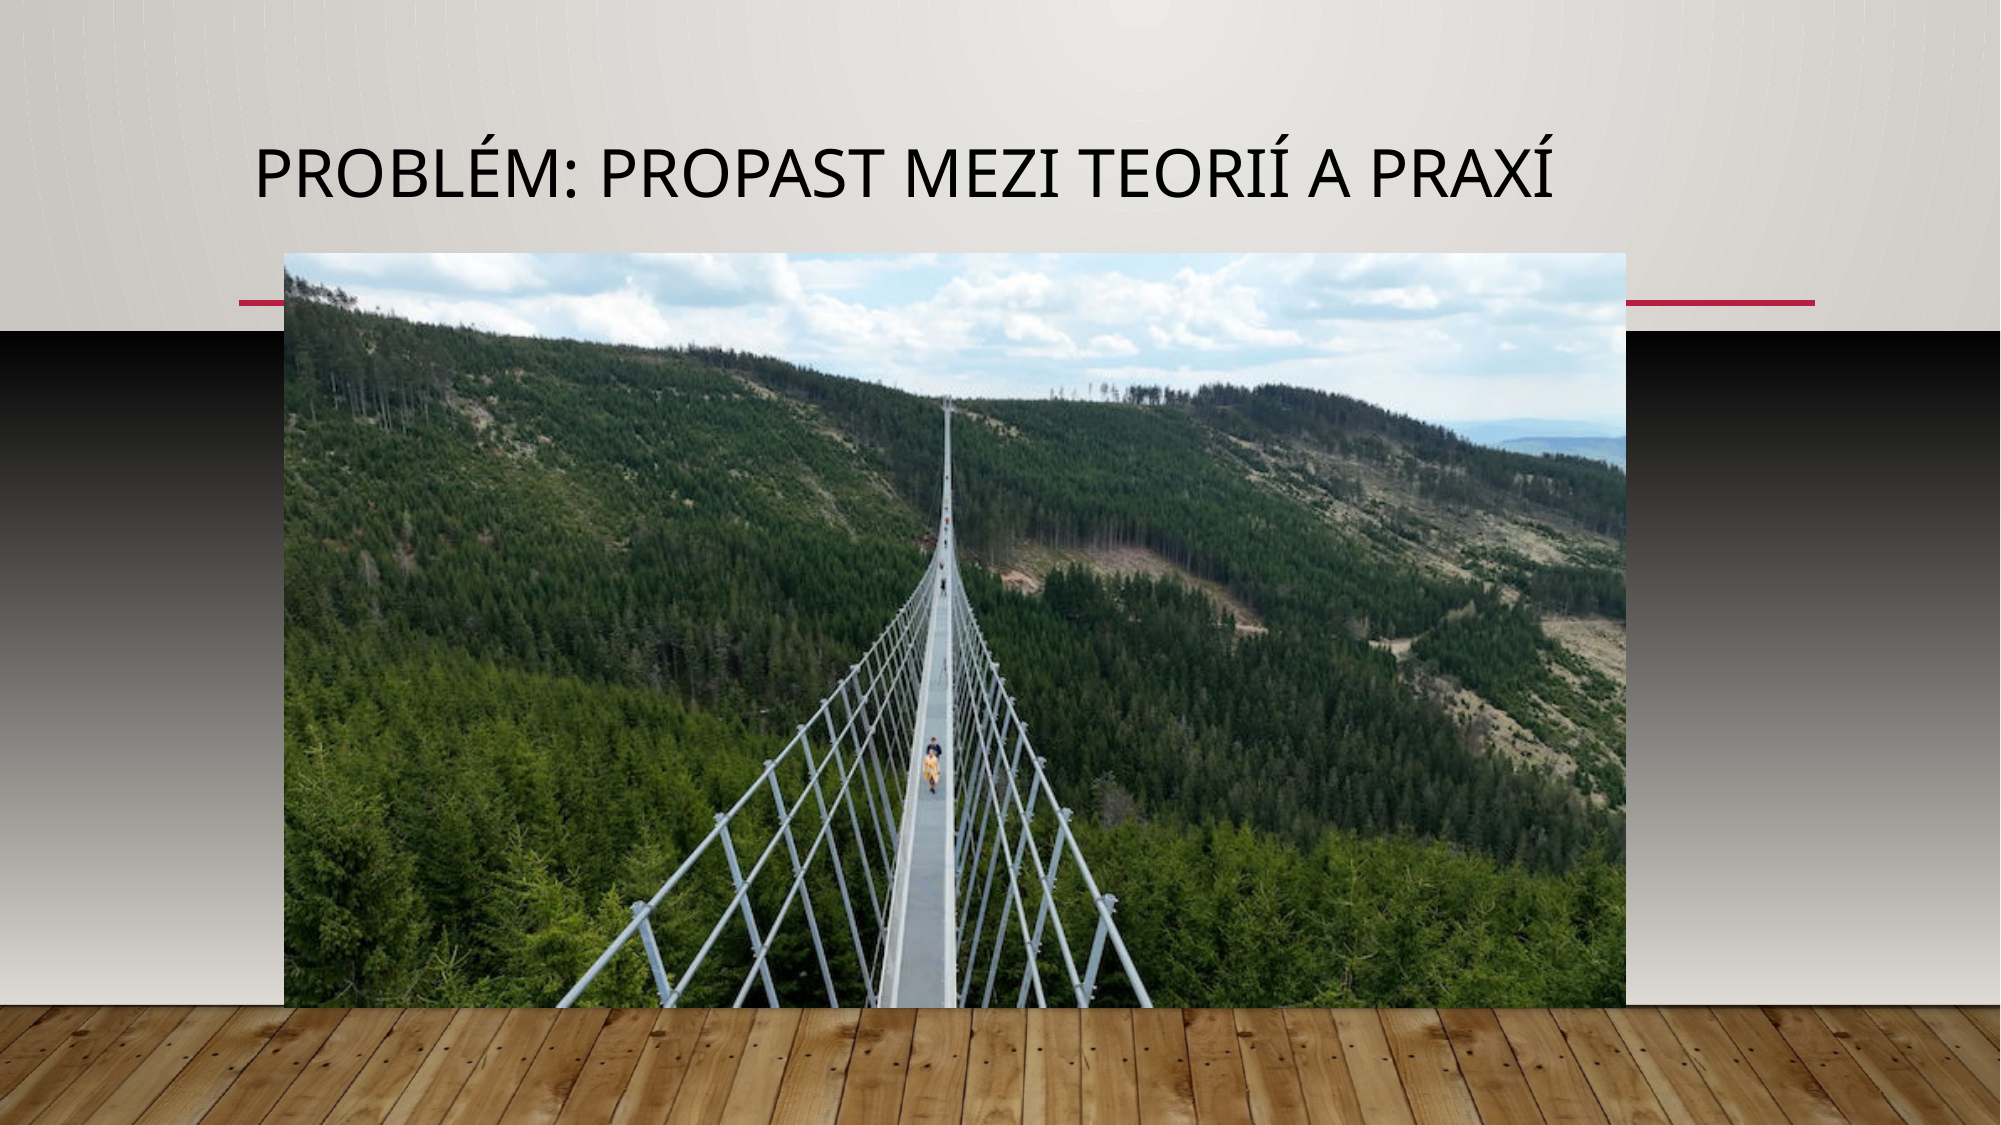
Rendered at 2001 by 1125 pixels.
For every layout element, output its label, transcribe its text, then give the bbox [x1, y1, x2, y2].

picture [284, 253, 1626, 1008]
title Problém: Propast mezi teorií a praxí [238, 131, 1814, 305]
